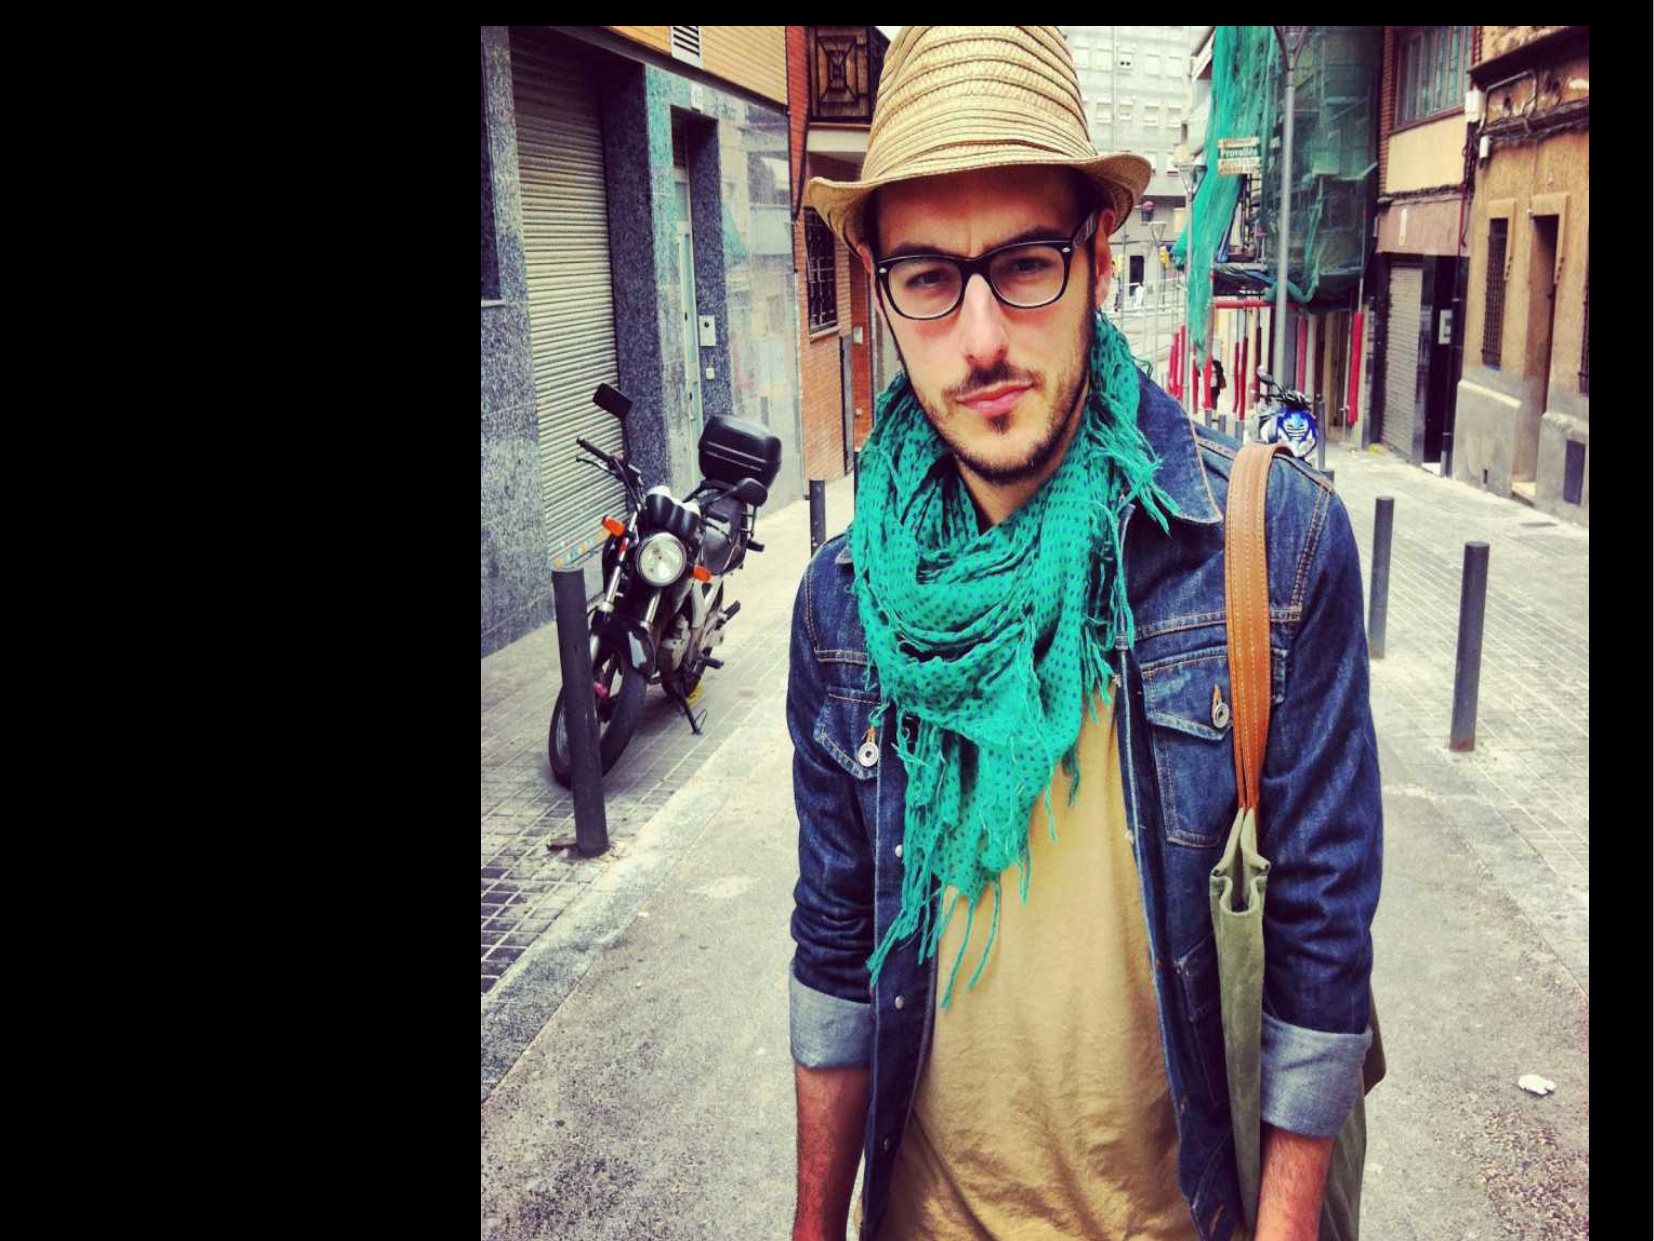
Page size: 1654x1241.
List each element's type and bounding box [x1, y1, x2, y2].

text_box [0, 0, 1653, 1241]
picture [481, 26, 1589, 1241]
